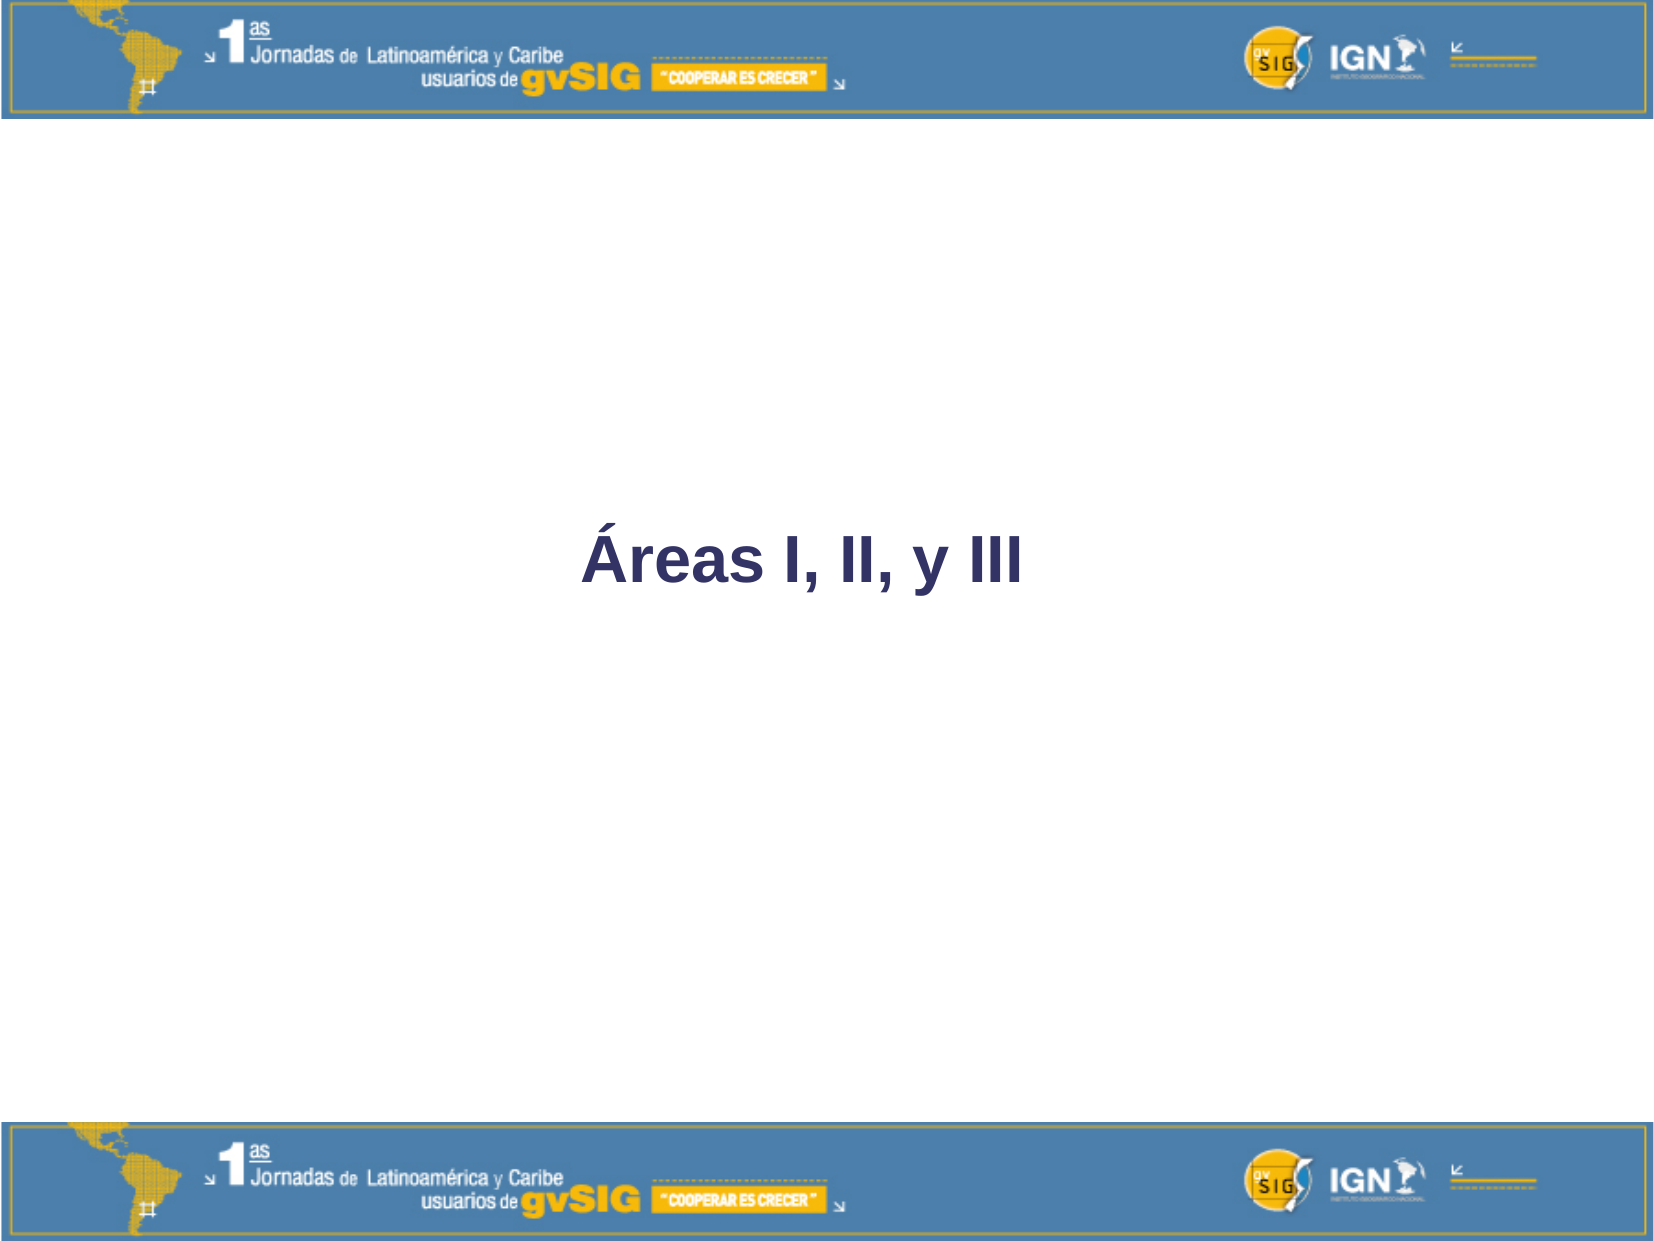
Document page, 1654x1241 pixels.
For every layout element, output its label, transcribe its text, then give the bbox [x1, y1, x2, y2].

text_box Áreas I, II, y III [92, 466, 1512, 654]
picture [0, 0, 1654, 119]
picture [0, 1122, 1654, 1241]
